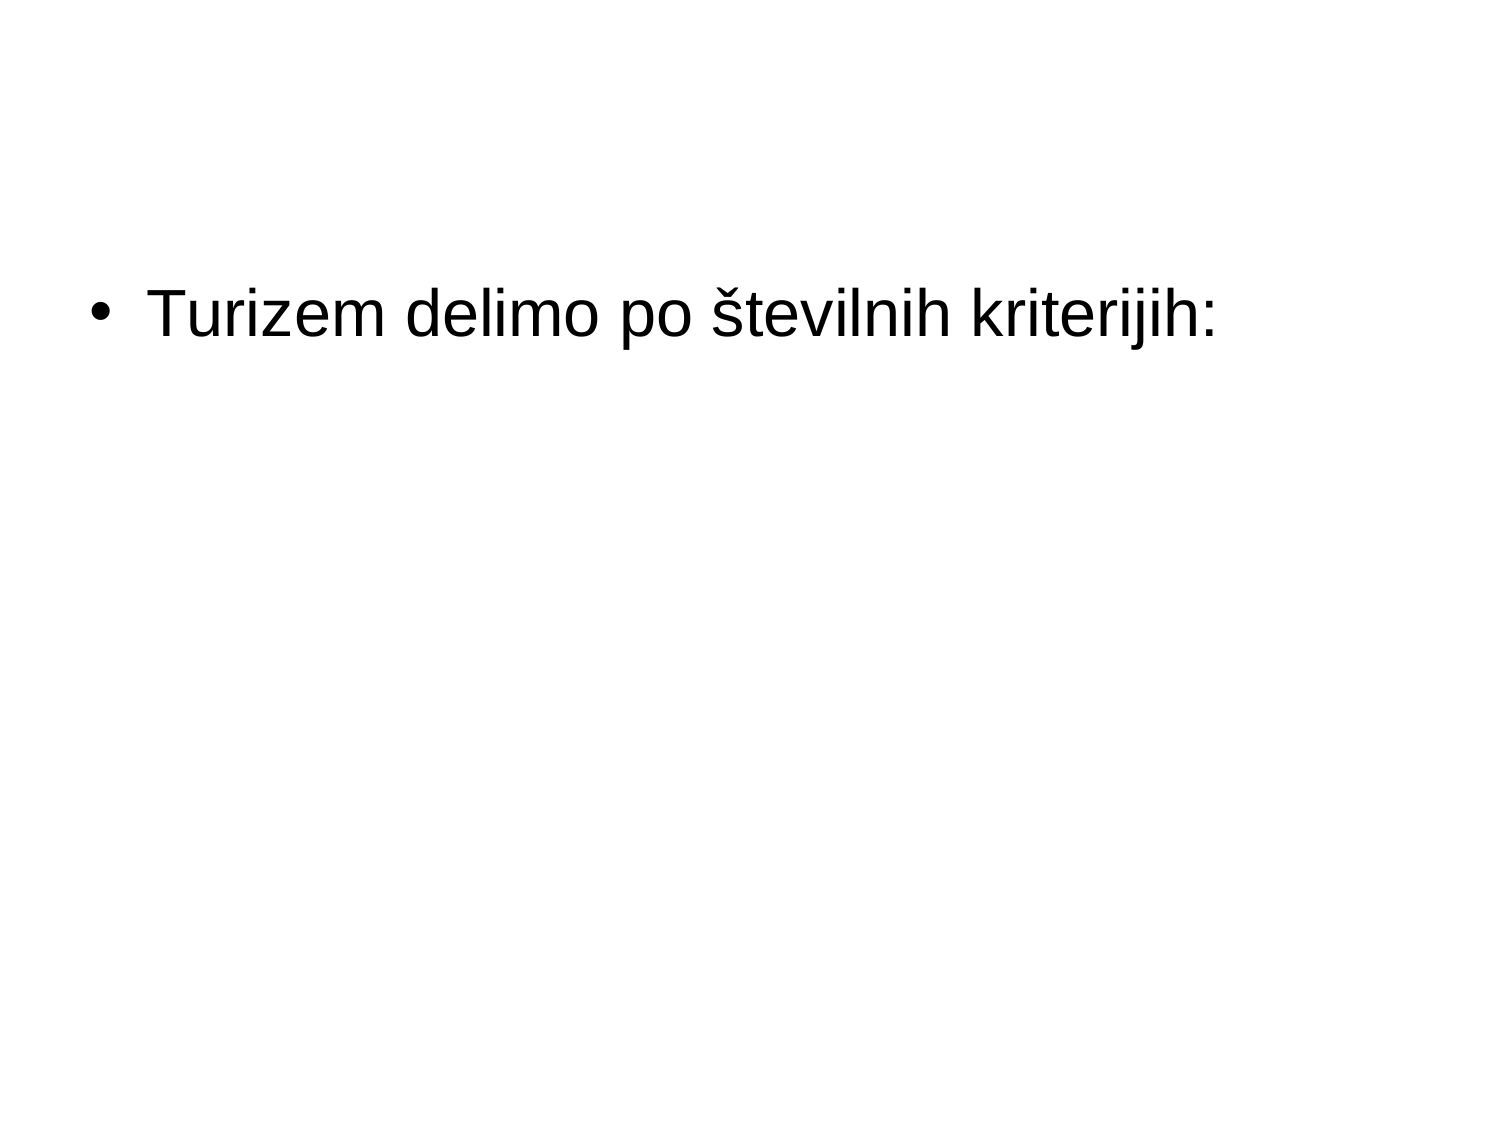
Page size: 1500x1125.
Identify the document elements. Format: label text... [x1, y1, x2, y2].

list Turizem delimo po številnih kriterijih: [75, 262, 1426, 1006]
